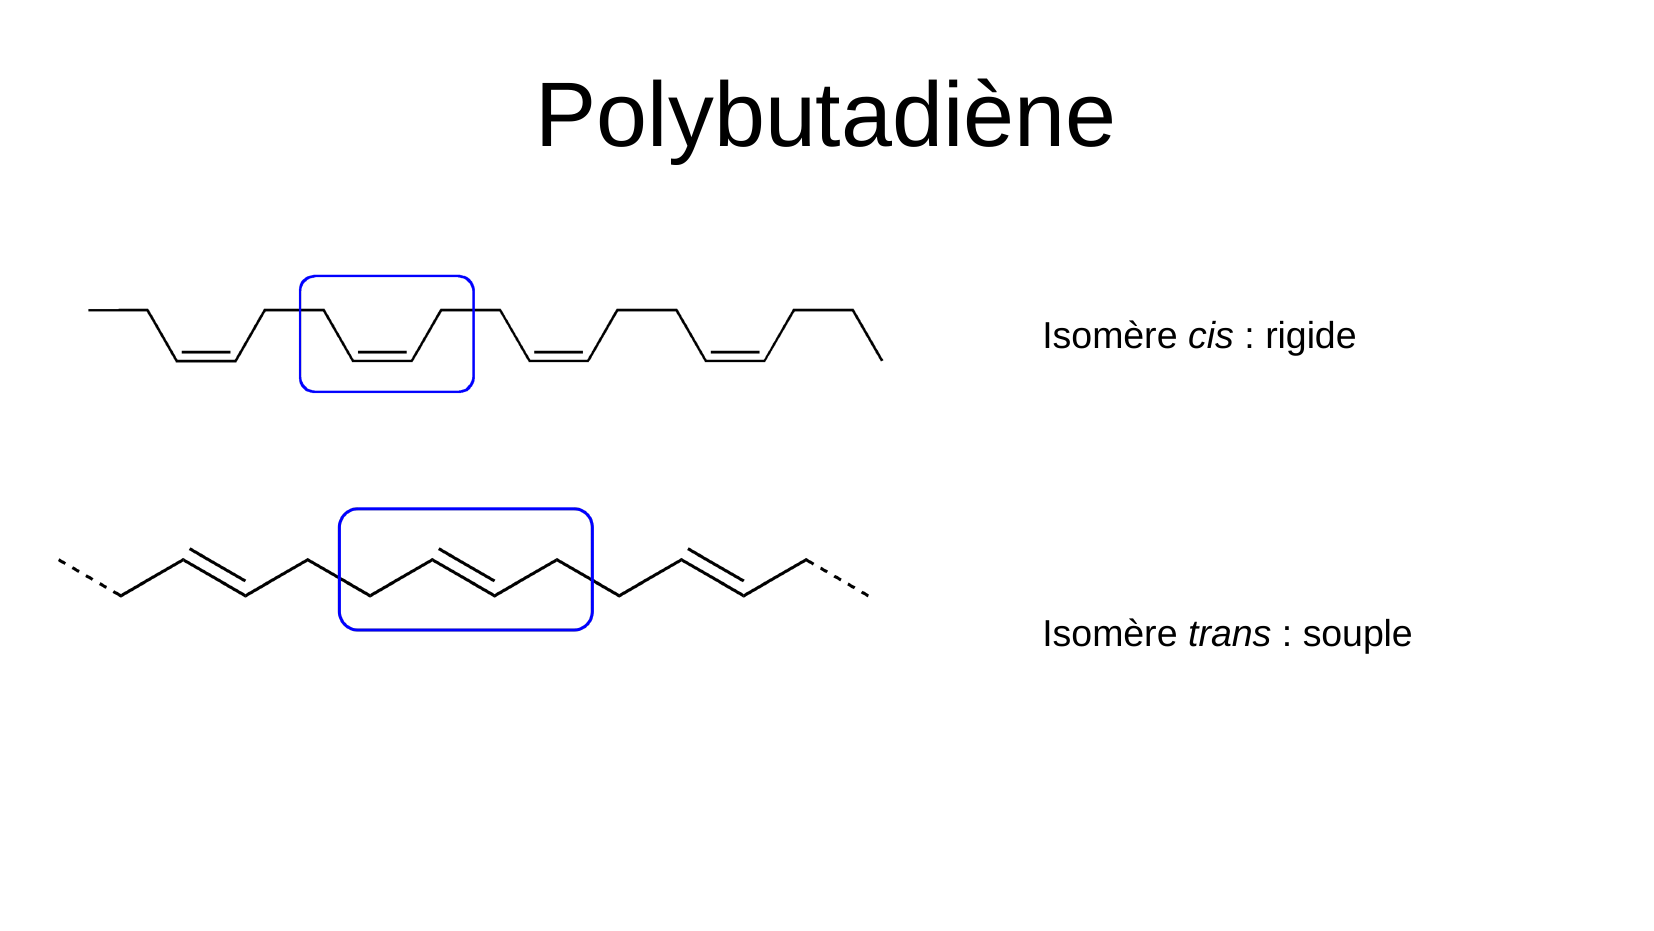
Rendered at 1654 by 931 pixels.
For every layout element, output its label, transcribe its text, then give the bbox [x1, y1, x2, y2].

picture [85, 271, 886, 397]
picture [52, 501, 875, 638]
text_box Isomère trans : souple [1027, 604, 1619, 662]
title Polybutadiène [82, 37, 1571, 193]
text_box Isomère cis : rigide [1027, 307, 1619, 364]
